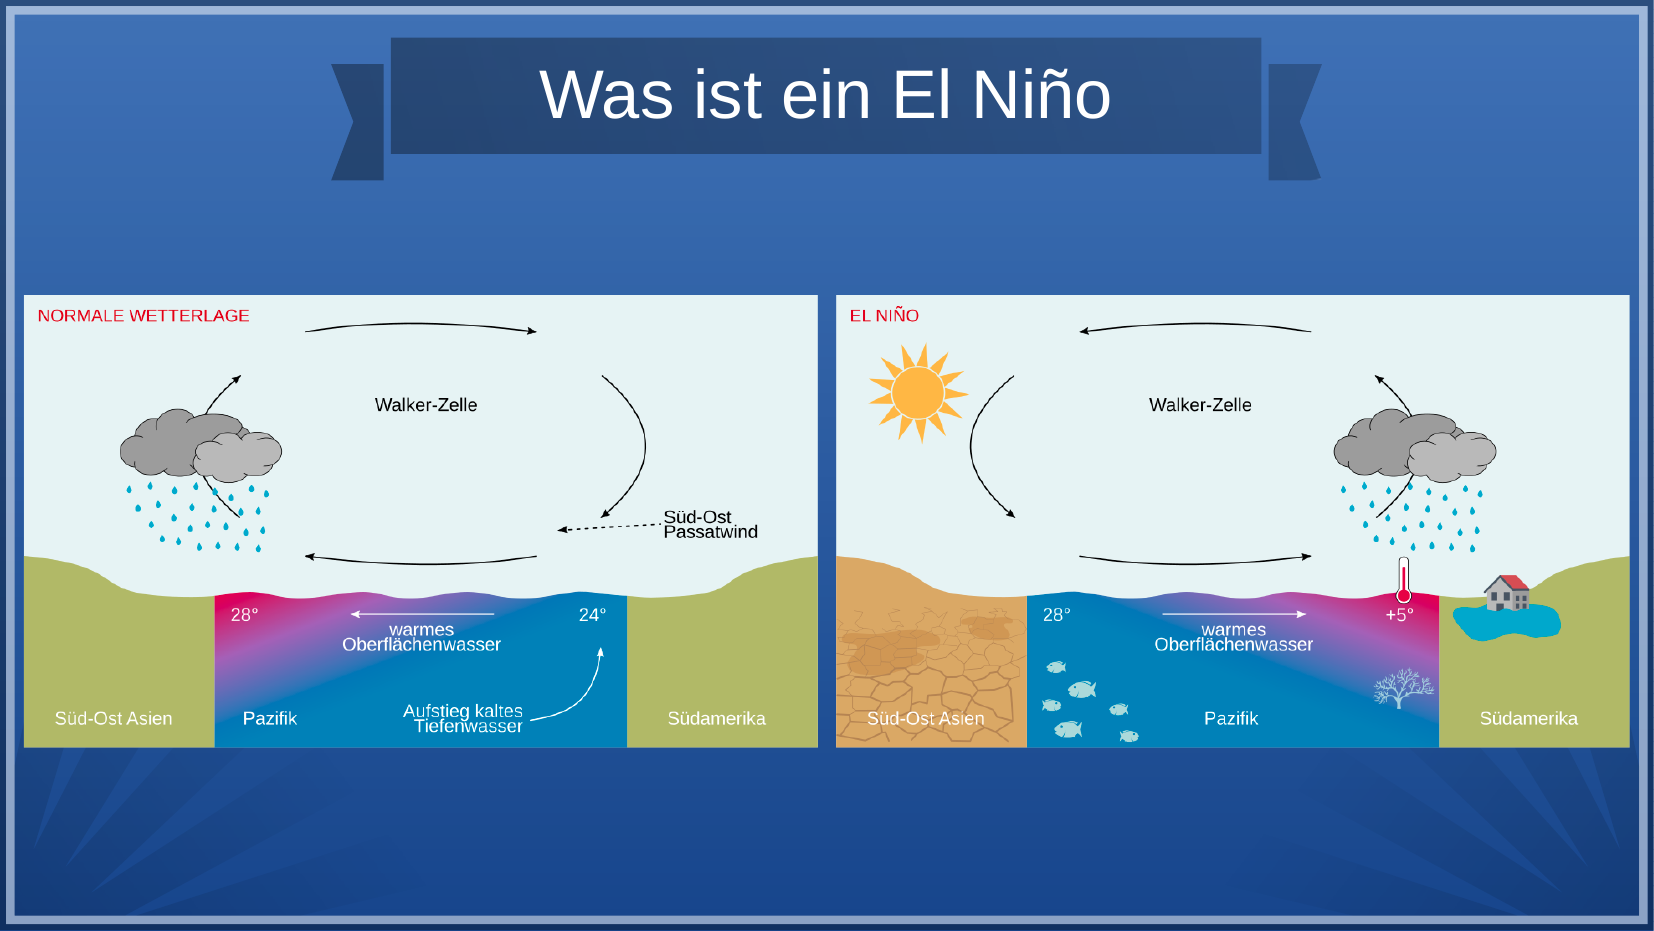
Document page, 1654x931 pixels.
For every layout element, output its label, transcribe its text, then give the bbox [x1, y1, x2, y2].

title Was ist ein El Niño [389, 35, 1264, 154]
picture [23, 295, 1630, 753]
